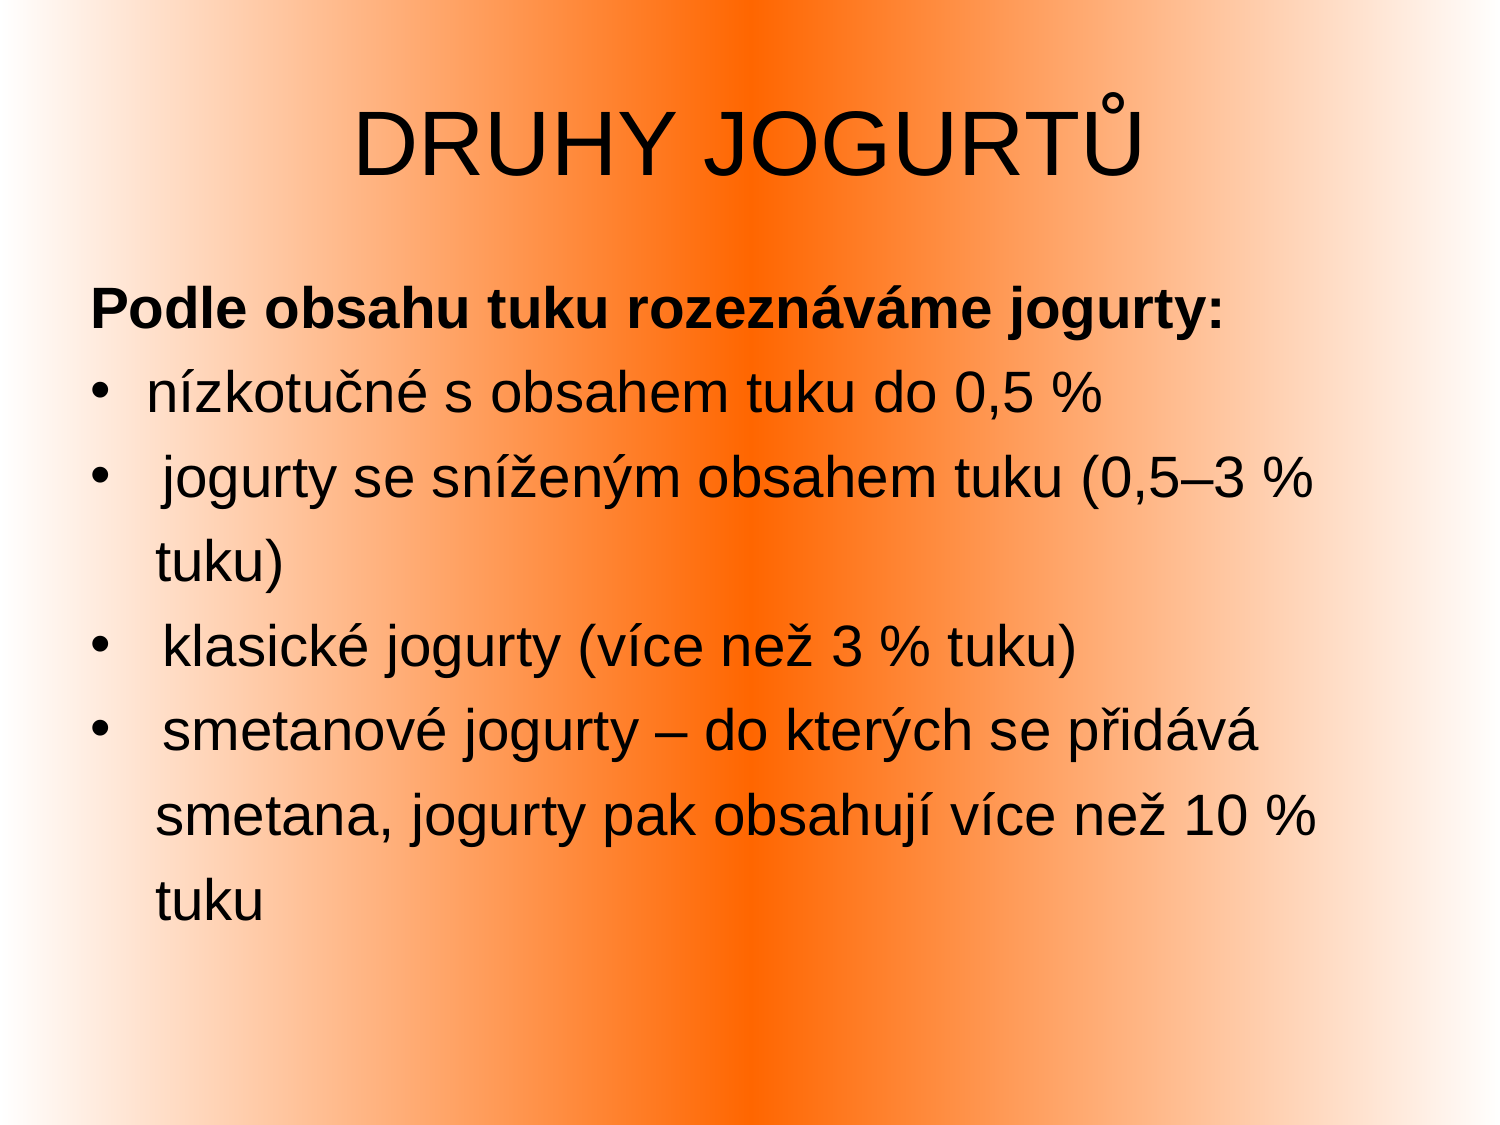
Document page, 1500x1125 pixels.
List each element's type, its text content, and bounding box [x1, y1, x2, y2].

title DRUHY JOGURTŮ [75, 45, 1426, 233]
list Podle obsahu tuku rozeznáváme jogurty: nízkotučné s obsahem tuku do 0,5 % jogurty se sníženým obsahem tuku (0,5–3 % tuku) klasické jogurty (více než 3 % tuku) smetanové jogurty – do kterých se přidává smetana, jogurty pak obsahují více než 10 % tuku [75, 262, 1447, 1024]
